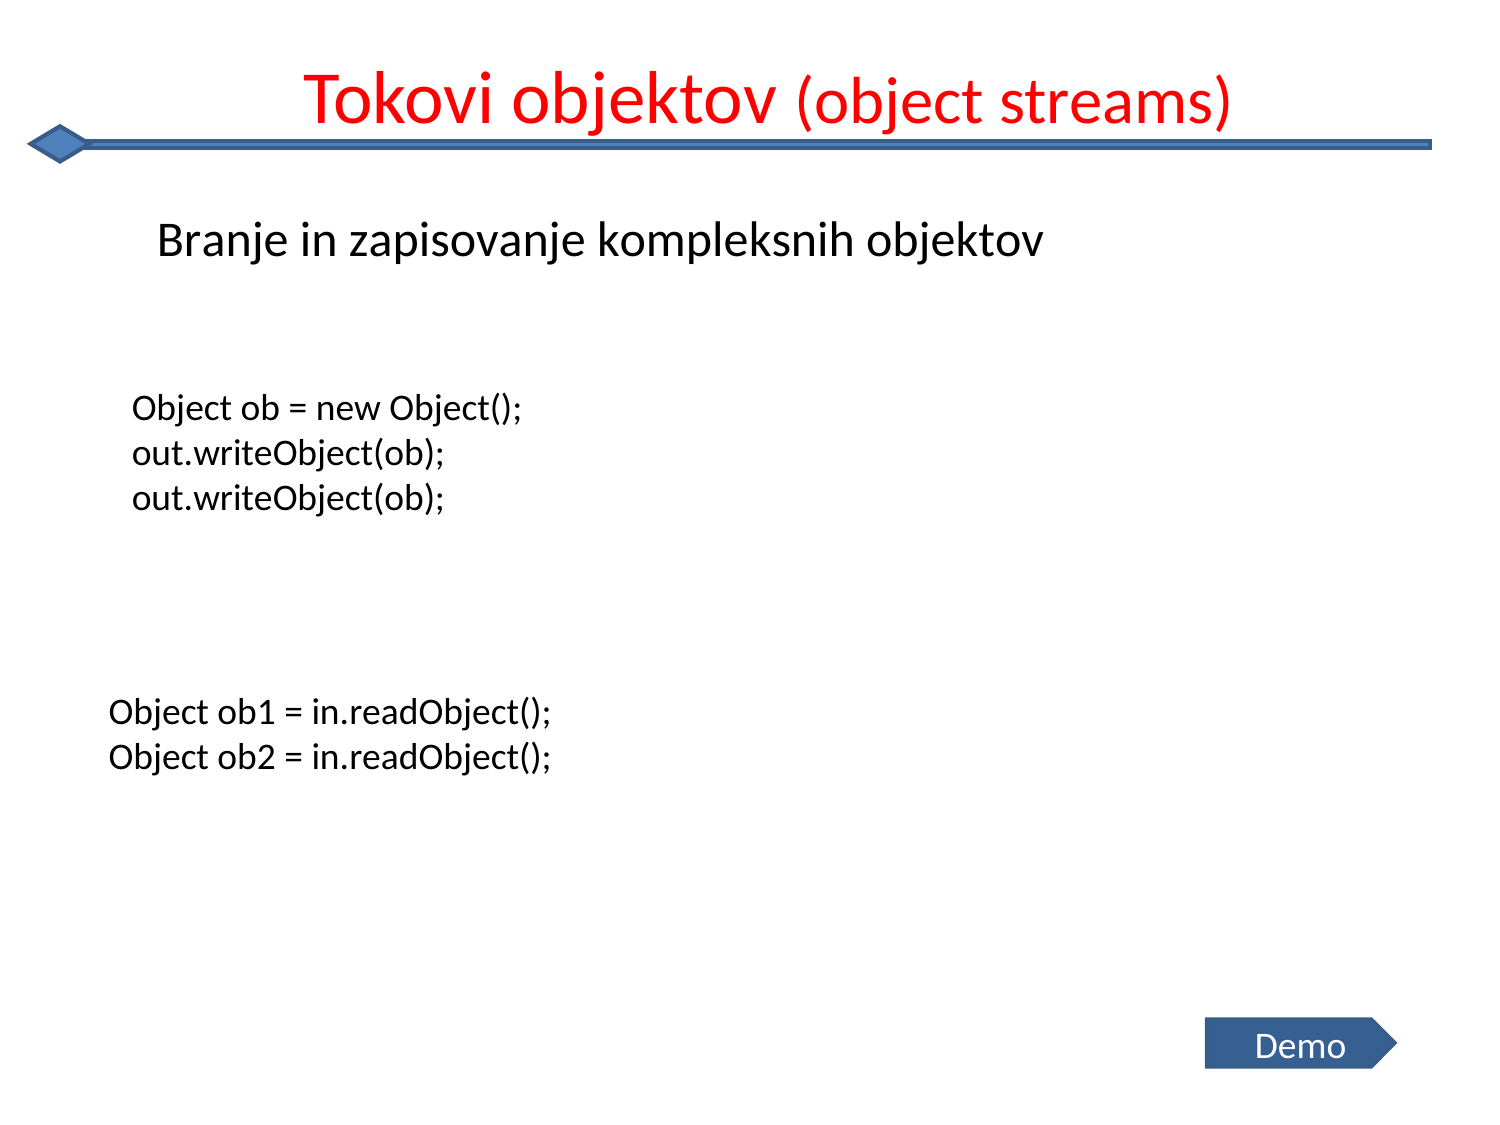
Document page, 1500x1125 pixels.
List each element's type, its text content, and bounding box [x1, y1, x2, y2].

text_box Object ob = new Object(); out.writeObject(ob); out.writeObject(ob); [117, 374, 668, 526]
text_box Demo [1206, 1019, 1395, 1067]
title Tokovi objektov (object streams) [93, 0, 1444, 188]
text_box Object ob1 = in.readObject(); Object ob2 = in.readObject(); [93, 679, 610, 786]
text_box Branje in zapisovanje kompleksnih objektov [142, 199, 1060, 275]
